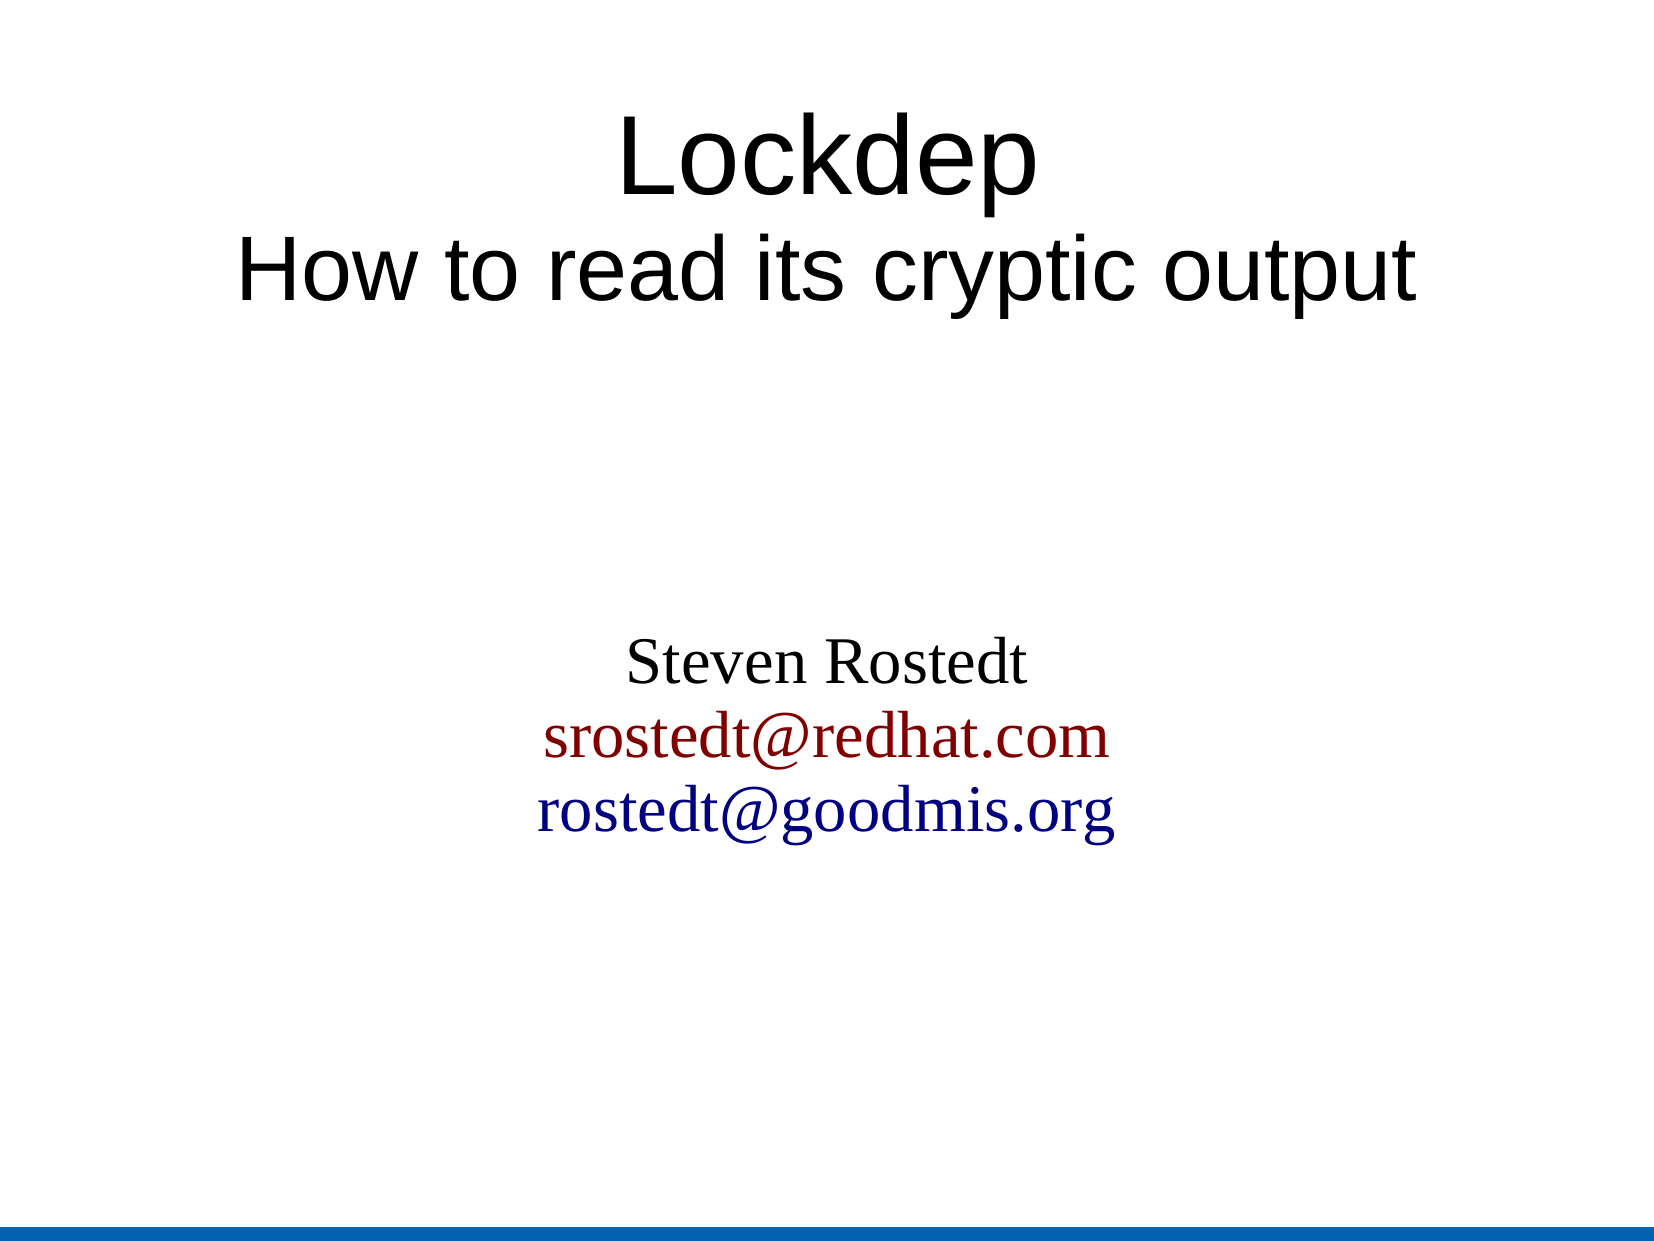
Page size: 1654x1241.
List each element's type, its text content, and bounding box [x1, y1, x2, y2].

title Lockdep How to read its cryptic output [121, 79, 1534, 334]
subtitle Steven Rostedt srostedt@redhat.com rostedt@goodmis.org [121, 352, 1534, 1119]
